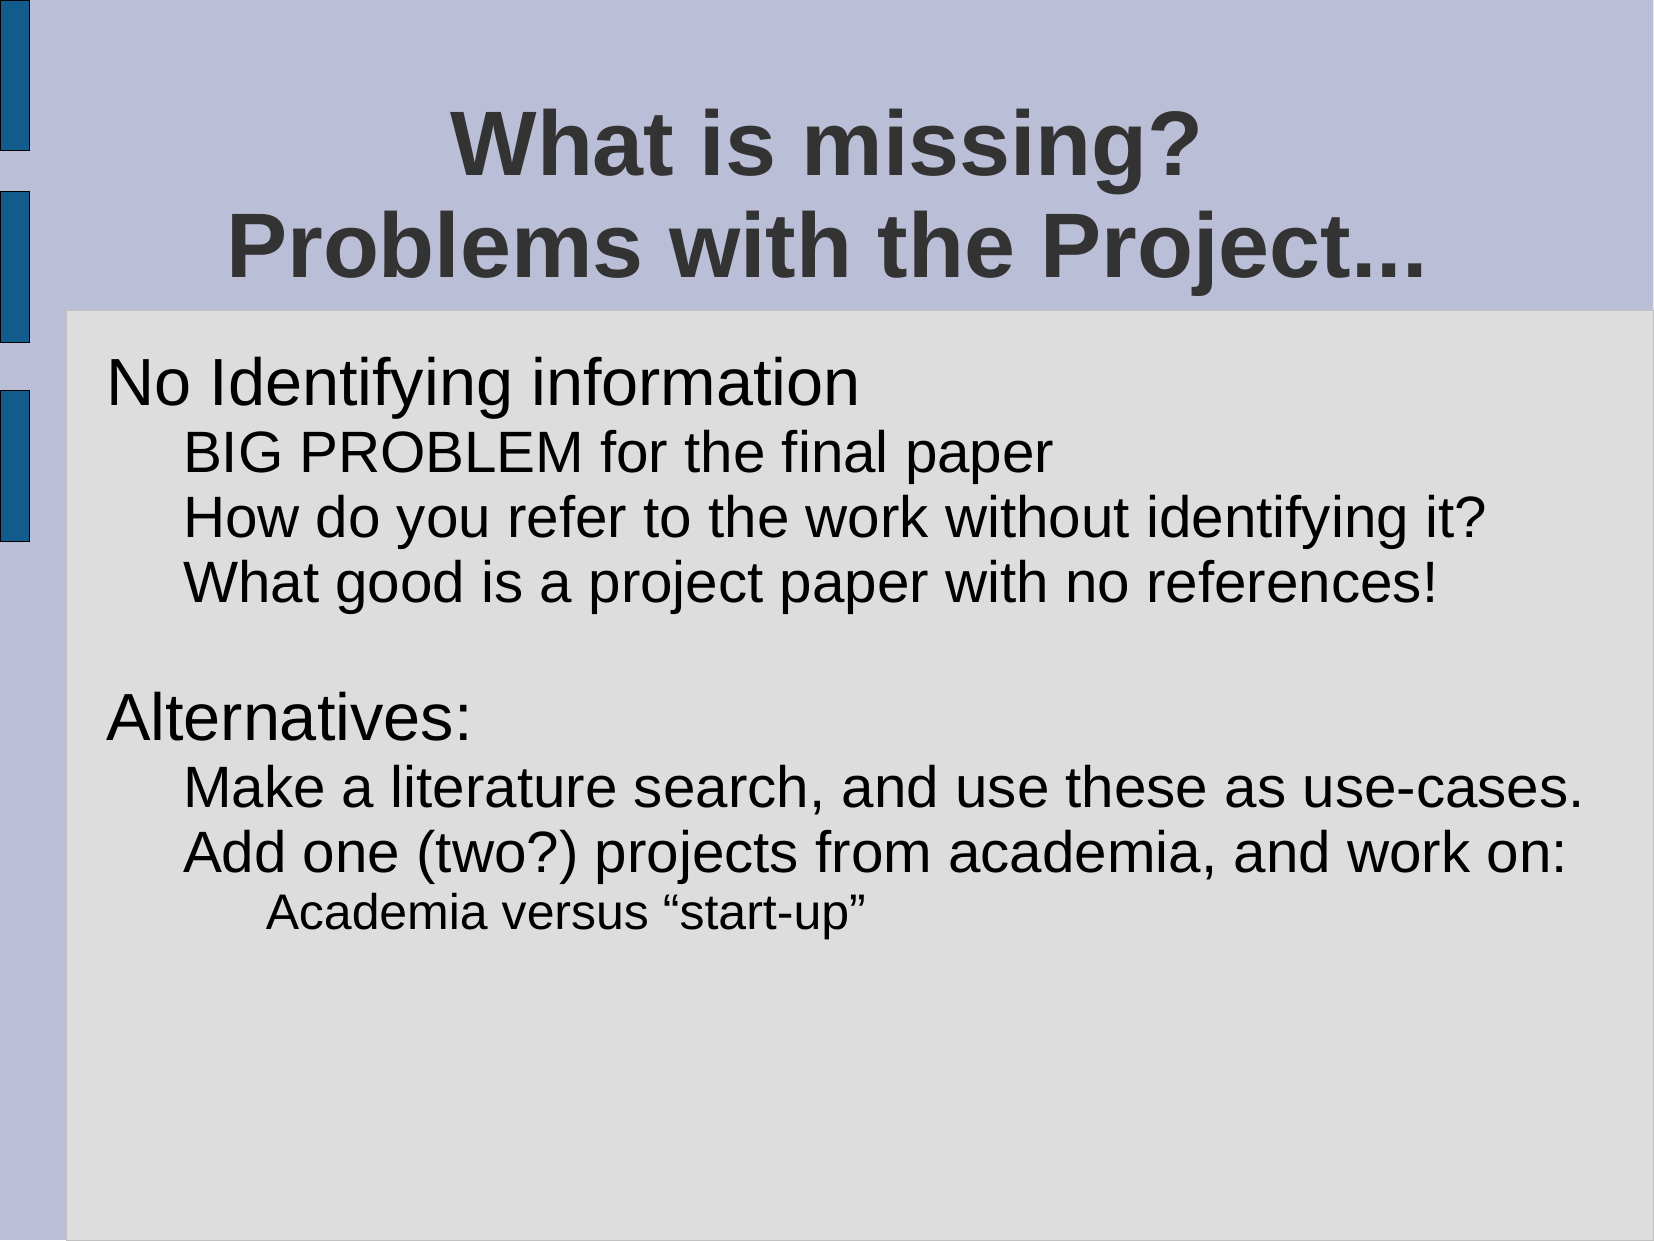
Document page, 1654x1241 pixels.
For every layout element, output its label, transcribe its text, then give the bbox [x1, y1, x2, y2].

list No Identifying information BIG PROBLEM for the final paper How do you refer to the work without identifying it? What good is a project paper with no references! Alternatives: Make a literature search, and use these as use-cases. Add one (two?) projects from academia, and work on: Academia versus “start-up” [88, 344, 1625, 1112]
title What is missing? Problems with the Project... [121, 92, 1534, 298]
